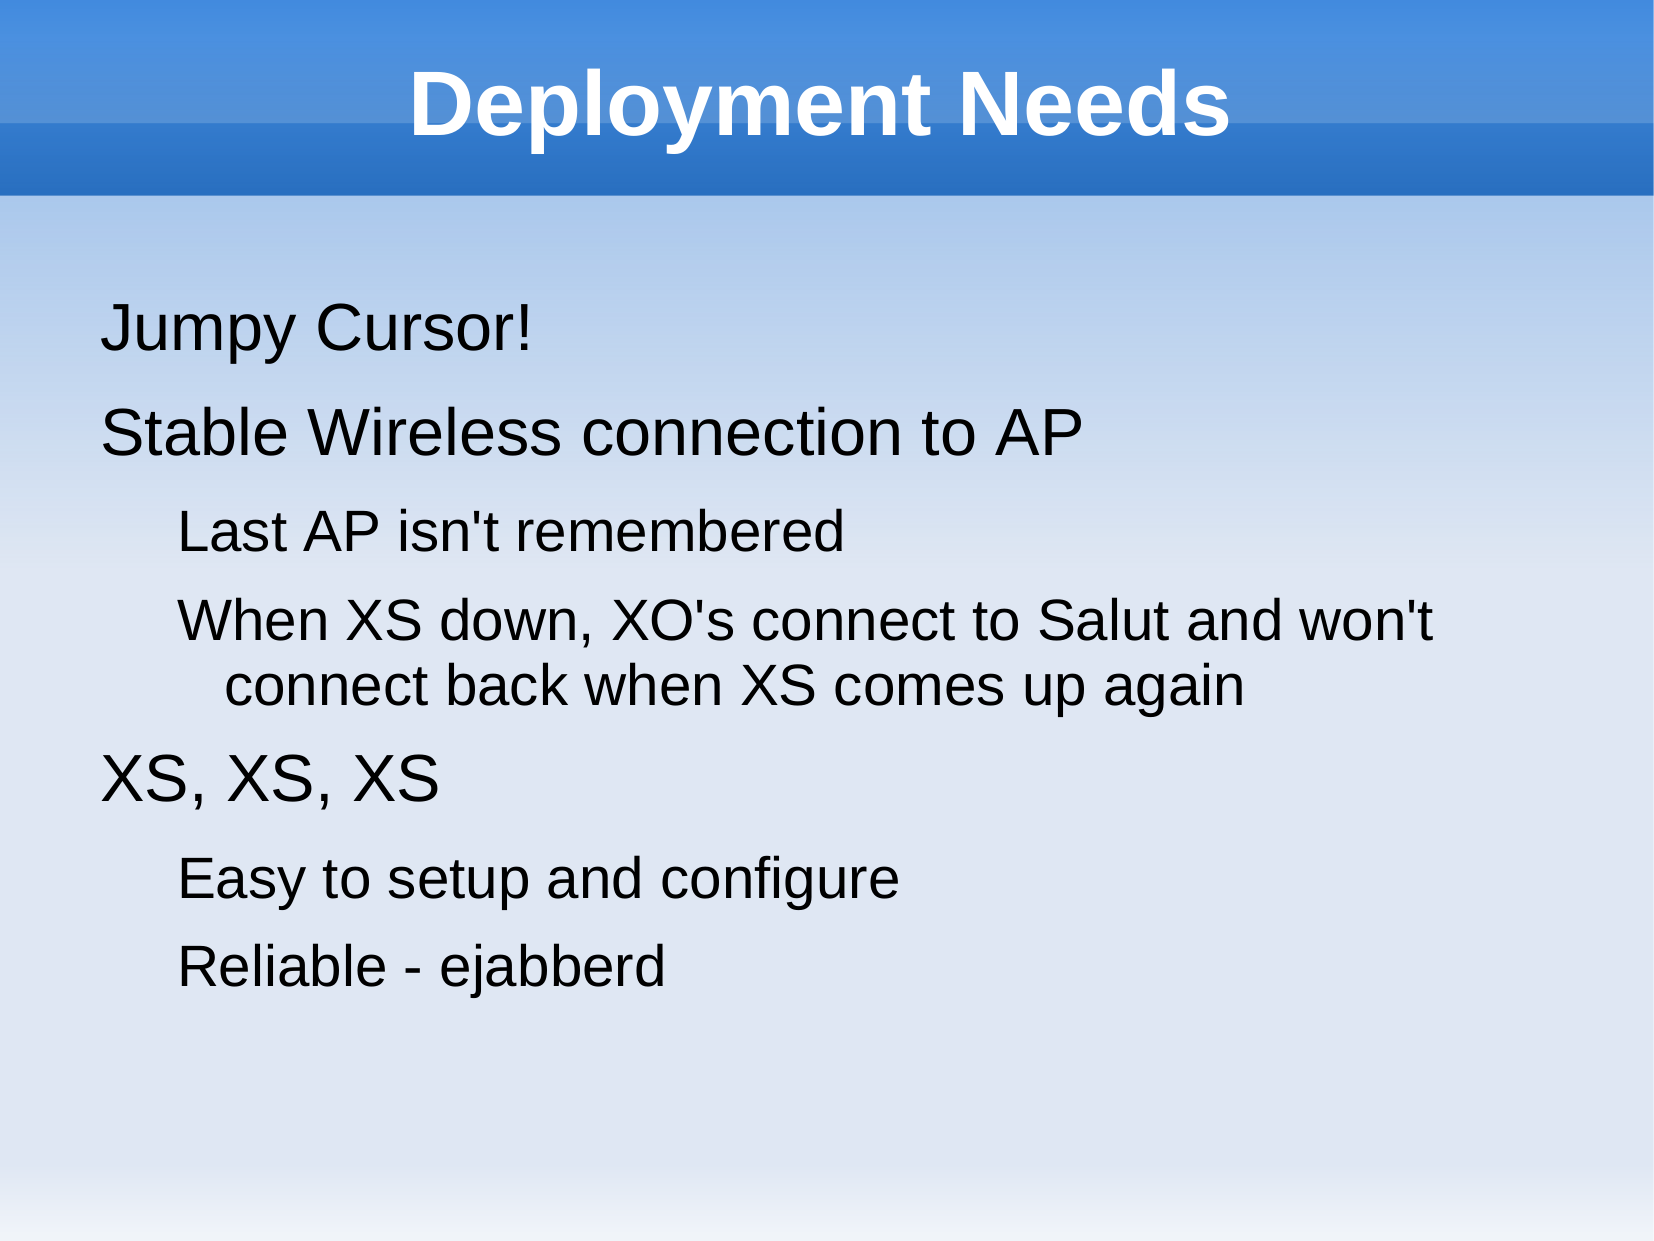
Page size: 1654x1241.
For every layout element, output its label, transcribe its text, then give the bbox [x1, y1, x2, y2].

title Deployment Needs [76, 7, 1565, 200]
list Jumpy Cursor! Stable Wireless connection to AP Last AP isn't remembered When XS down, XO's connect to Salut and won't connect back when XS comes up again XS, XS, XS Easy to setup and configure Reliable - ejabberd [82, 290, 1571, 1094]
picture [0, 0, 1654, 1241]
